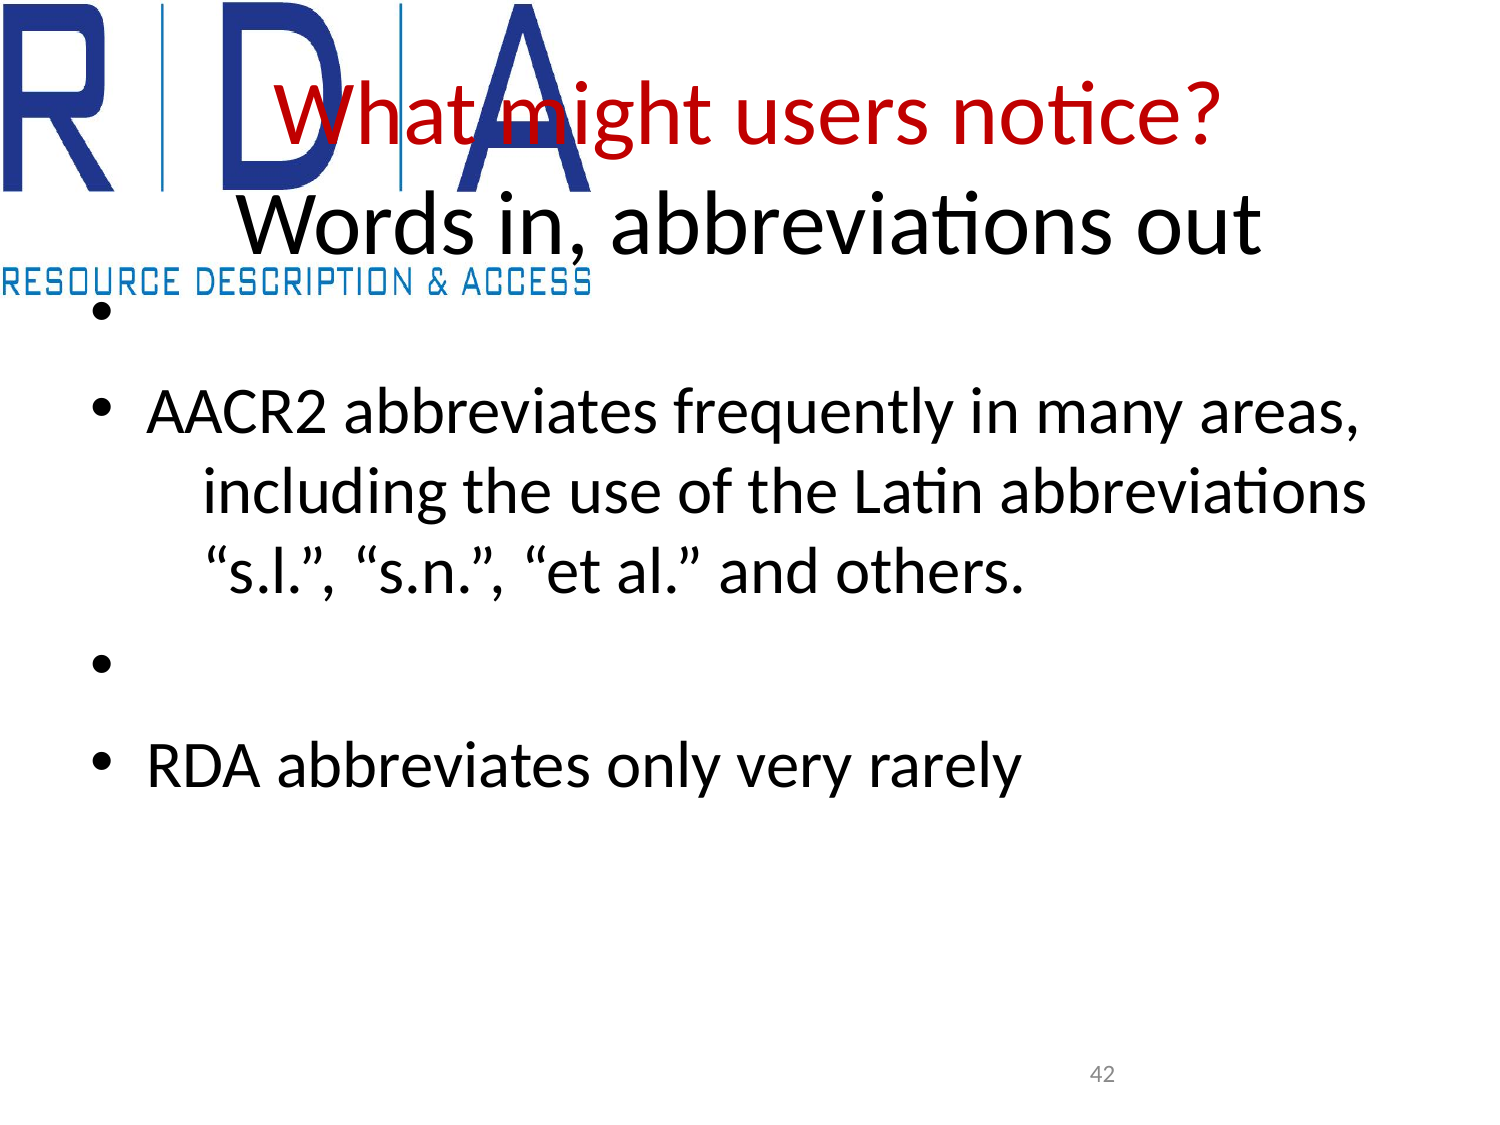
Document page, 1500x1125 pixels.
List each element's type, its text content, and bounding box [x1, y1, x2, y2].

title What might users notice? Words in, abbreviations out [75, 45, 1426, 233]
list AACR2 abbreviates frequently in many areas, including the use of the Latin abbreviations “s.l.”, “s.n.”, “et al.” and others. RDA abbreviates only very rarely [75, 262, 1426, 1005]
text_box 42 [1074, 1042, 1426, 1103]
